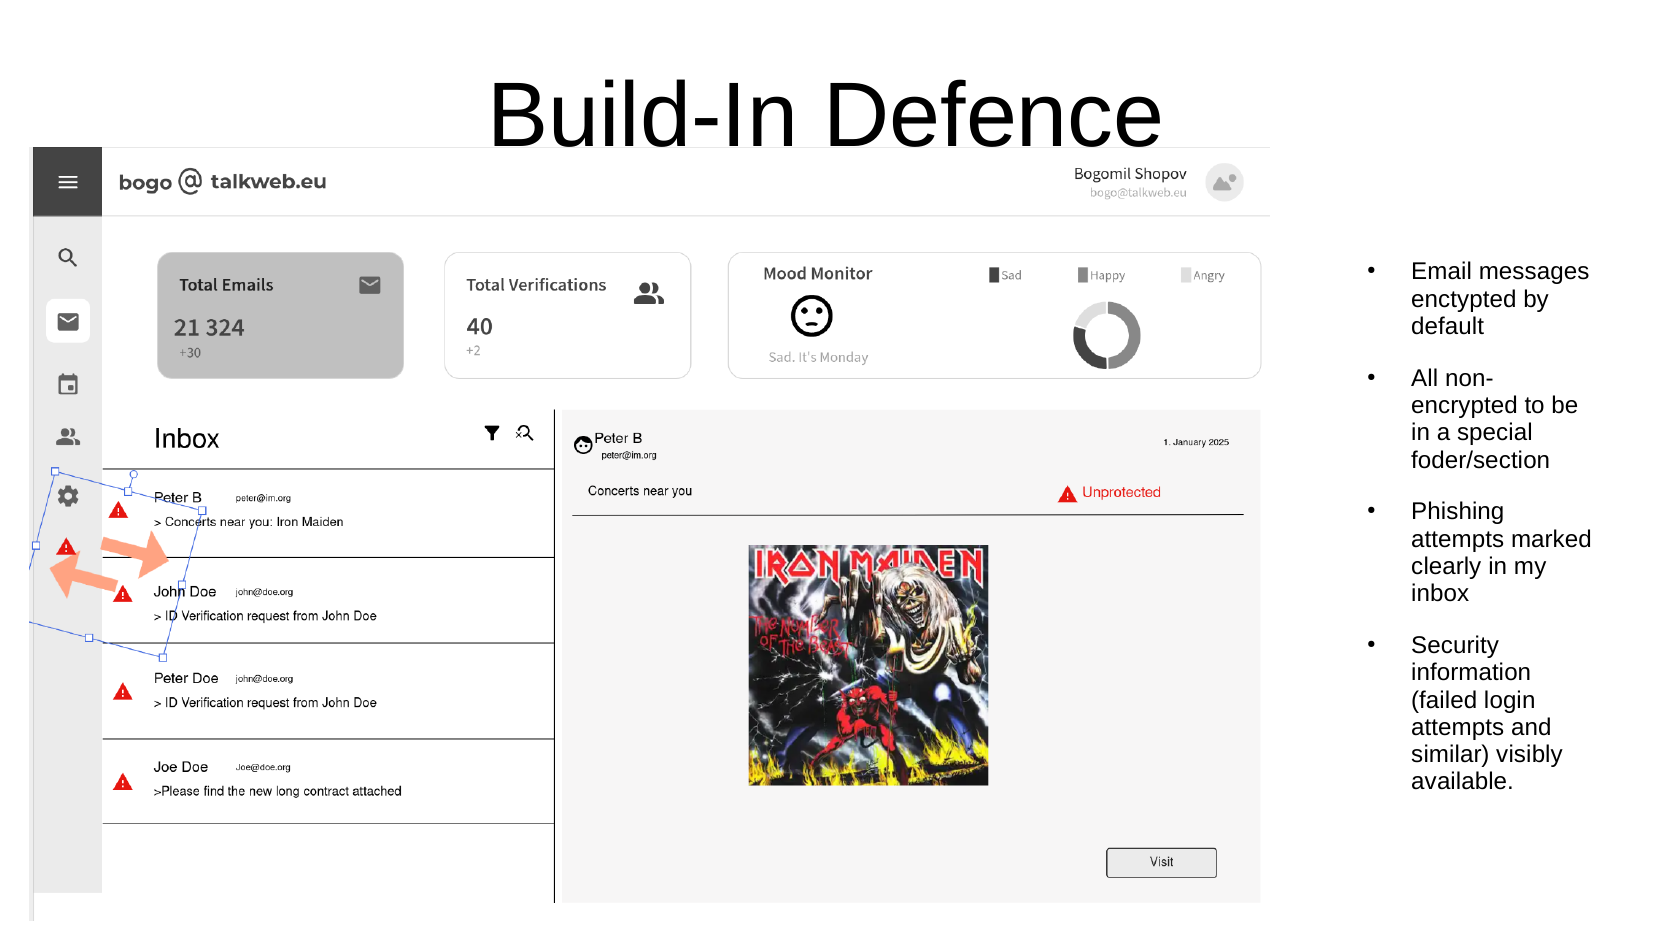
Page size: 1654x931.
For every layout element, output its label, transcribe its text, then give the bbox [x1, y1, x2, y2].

title Build-In Defence [82, 37, 1571, 193]
list Email messages enctypted by default All non-encrypted to be in a special foder/section Phishing attempts marked clearly in my inbox Security information (failed login attempts and similar) visibly available. [1352, 257, 1595, 798]
picture [29, 147, 1270, 921]
